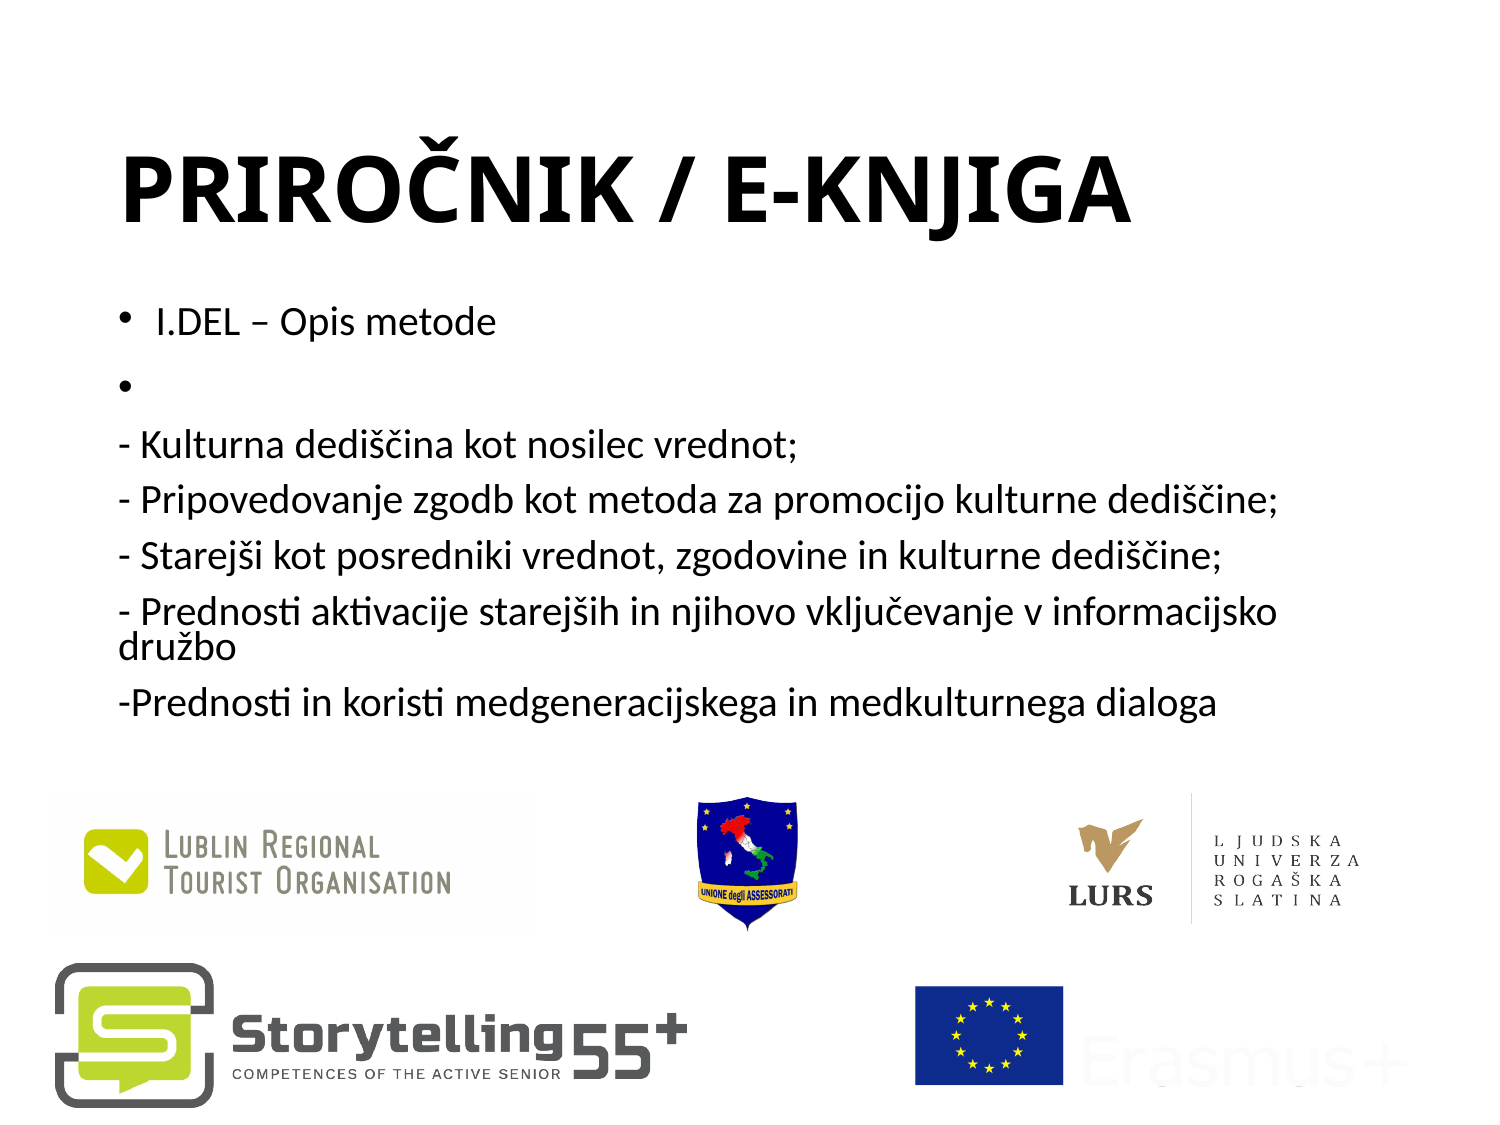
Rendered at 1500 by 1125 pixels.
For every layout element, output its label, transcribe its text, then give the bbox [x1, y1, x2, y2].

picture [1069, 793, 1359, 924]
title PRIROČNIK / E-KNJIGA [103, 107, 1397, 278]
picture [677, 790, 823, 937]
list I.DEL – Opis metode - Kulturna dediščina kot nosilec vrednot; - Pripovedovanje zgodb kot metoda za promocijo kulturne dediščine; - Starejši kot posredniki vrednot, zgodovine in kulturne dediščine; - Prednosti aktivacije starejših in njihovo vključevanje v informacijsko družbo -Prednosti in koristi medgeneracijskega in medkulturnega dialoga [103, 299, 1397, 771]
text_box [0, 777, 1500, 947]
picture [55, 963, 687, 1108]
picture [886, 957, 1435, 1114]
picture [48, 793, 537, 930]
